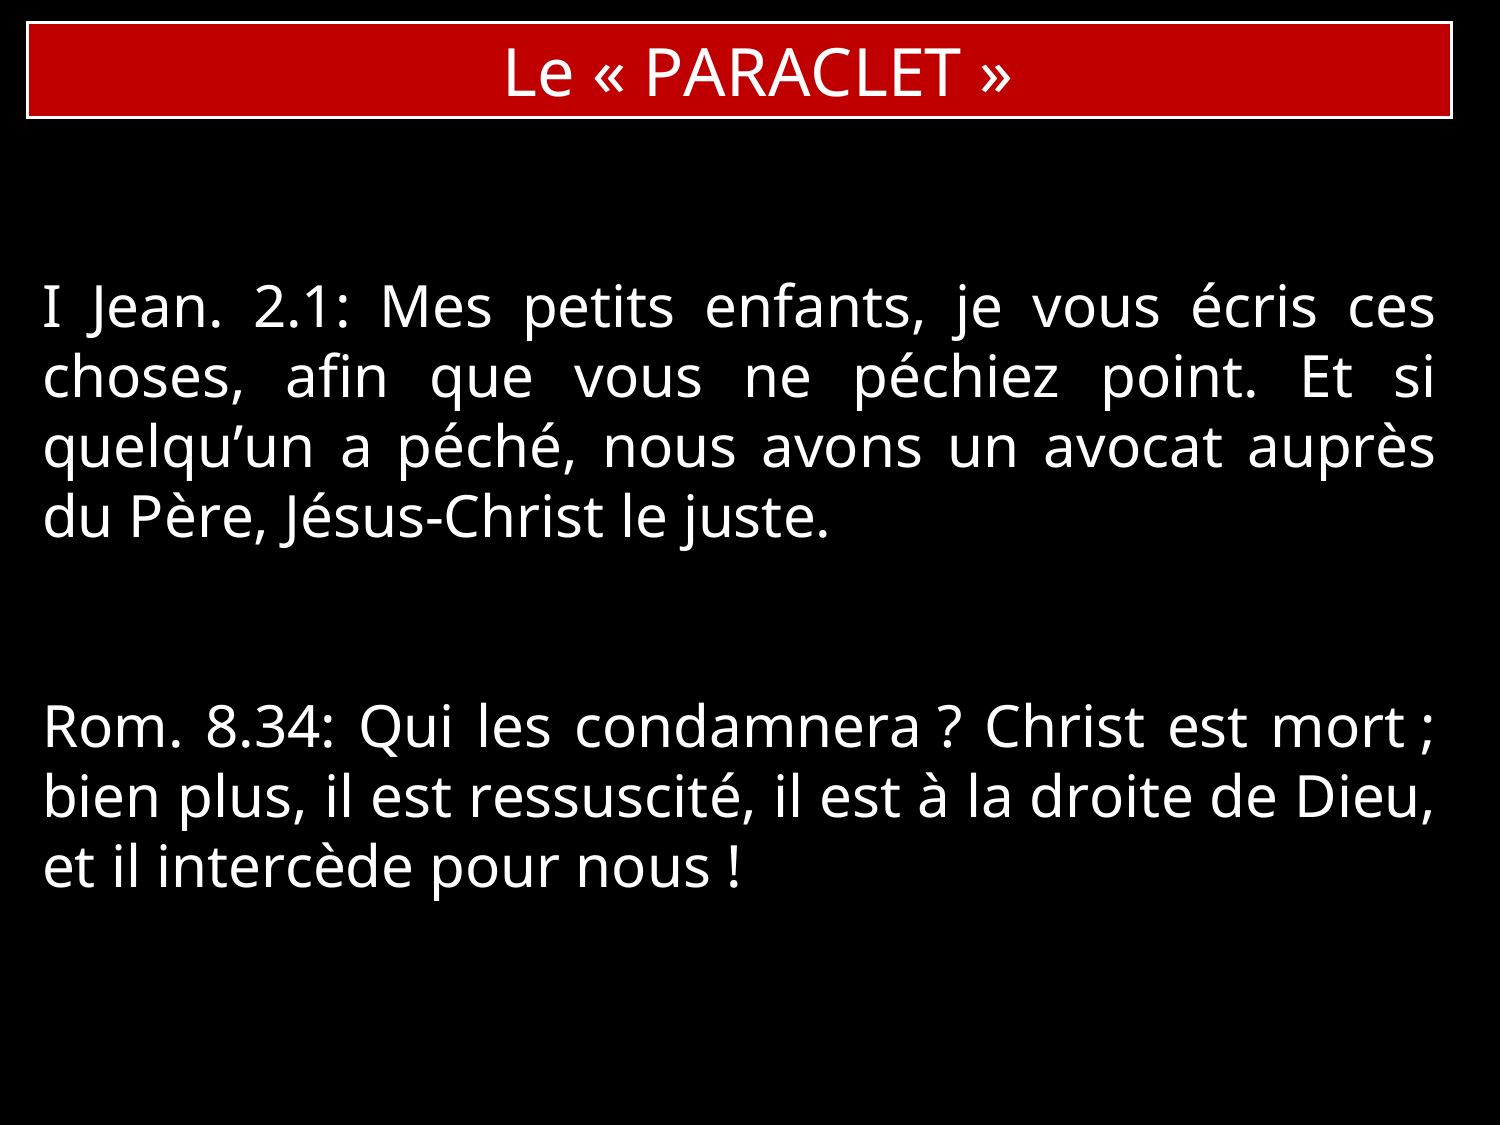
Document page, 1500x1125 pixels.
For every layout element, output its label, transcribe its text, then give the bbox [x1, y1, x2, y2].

text_box Le « PARACLET » [27, 22, 1452, 118]
text_box I Jean. 2.1: Mes petits enfants, je vous écris ces choses, afin que vous ne péchiez point. Et si quelqu’un a péché, nous avons un avocat auprès du Père, Jésus-Christ le juste. Rom. 8.34: Qui les condamnera ? Christ est mort ; bien plus, il est ressuscité, il est à la droite de Dieu, et il intercède pour nous ! [27, 261, 1452, 907]
